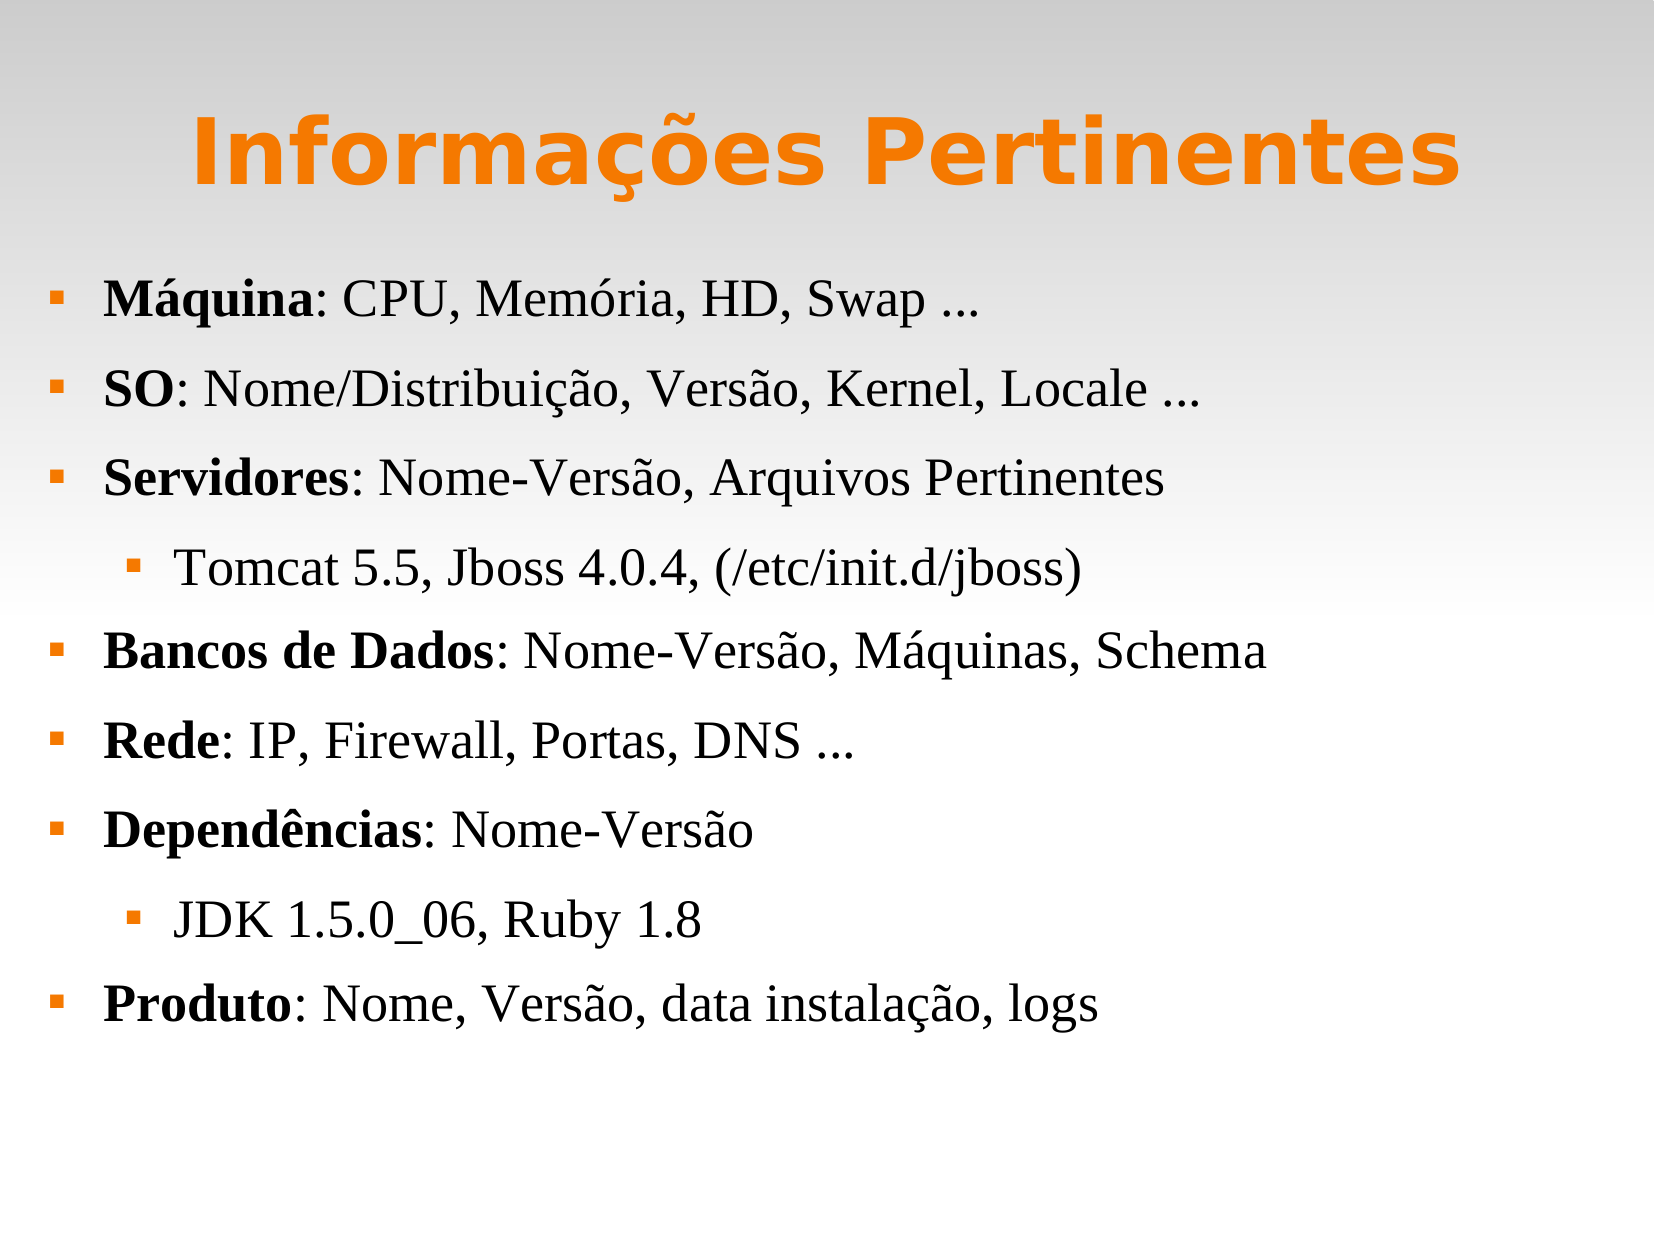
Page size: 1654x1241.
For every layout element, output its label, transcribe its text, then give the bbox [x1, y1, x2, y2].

list Máquina: CPU, Memória, HD, Swap ... SO: Nome/Distribuição, Versão, Kernel, Locale ... Servidores: Nome-Versão, Arquivos Pertinentes Tomcat 5.5, Jboss 4.0.4, (/etc/init.d/jboss) Bancos de Dados: Nome-Versão, Máquinas, Schema Rede: IP, Firewall, Portas, DNS ... Dependências: Nome-Versão JDK 1.5.0_06, Ruby 1.8 Produto: Nome, Versão, data instalação, logs [32, 268, 1618, 1181]
title Informações Pertinentes [82, 49, 1571, 257]
